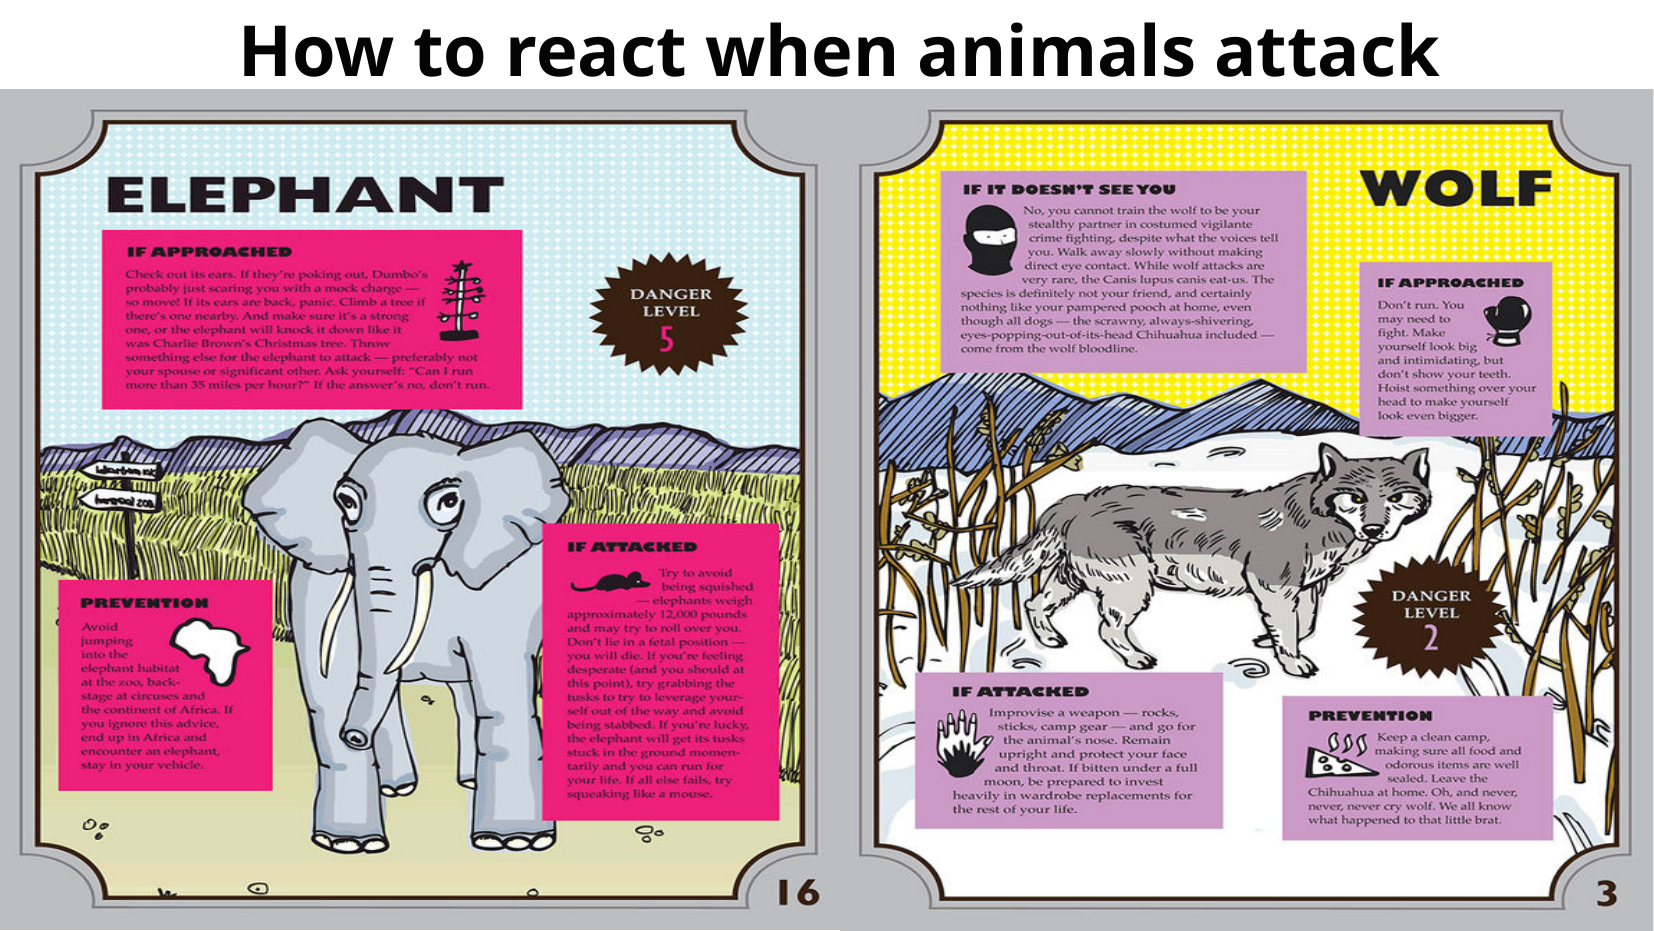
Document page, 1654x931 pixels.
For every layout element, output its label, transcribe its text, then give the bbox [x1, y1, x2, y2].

picture [0, 89, 1654, 931]
title How to react when animals attack [60, 0, 1621, 99]
